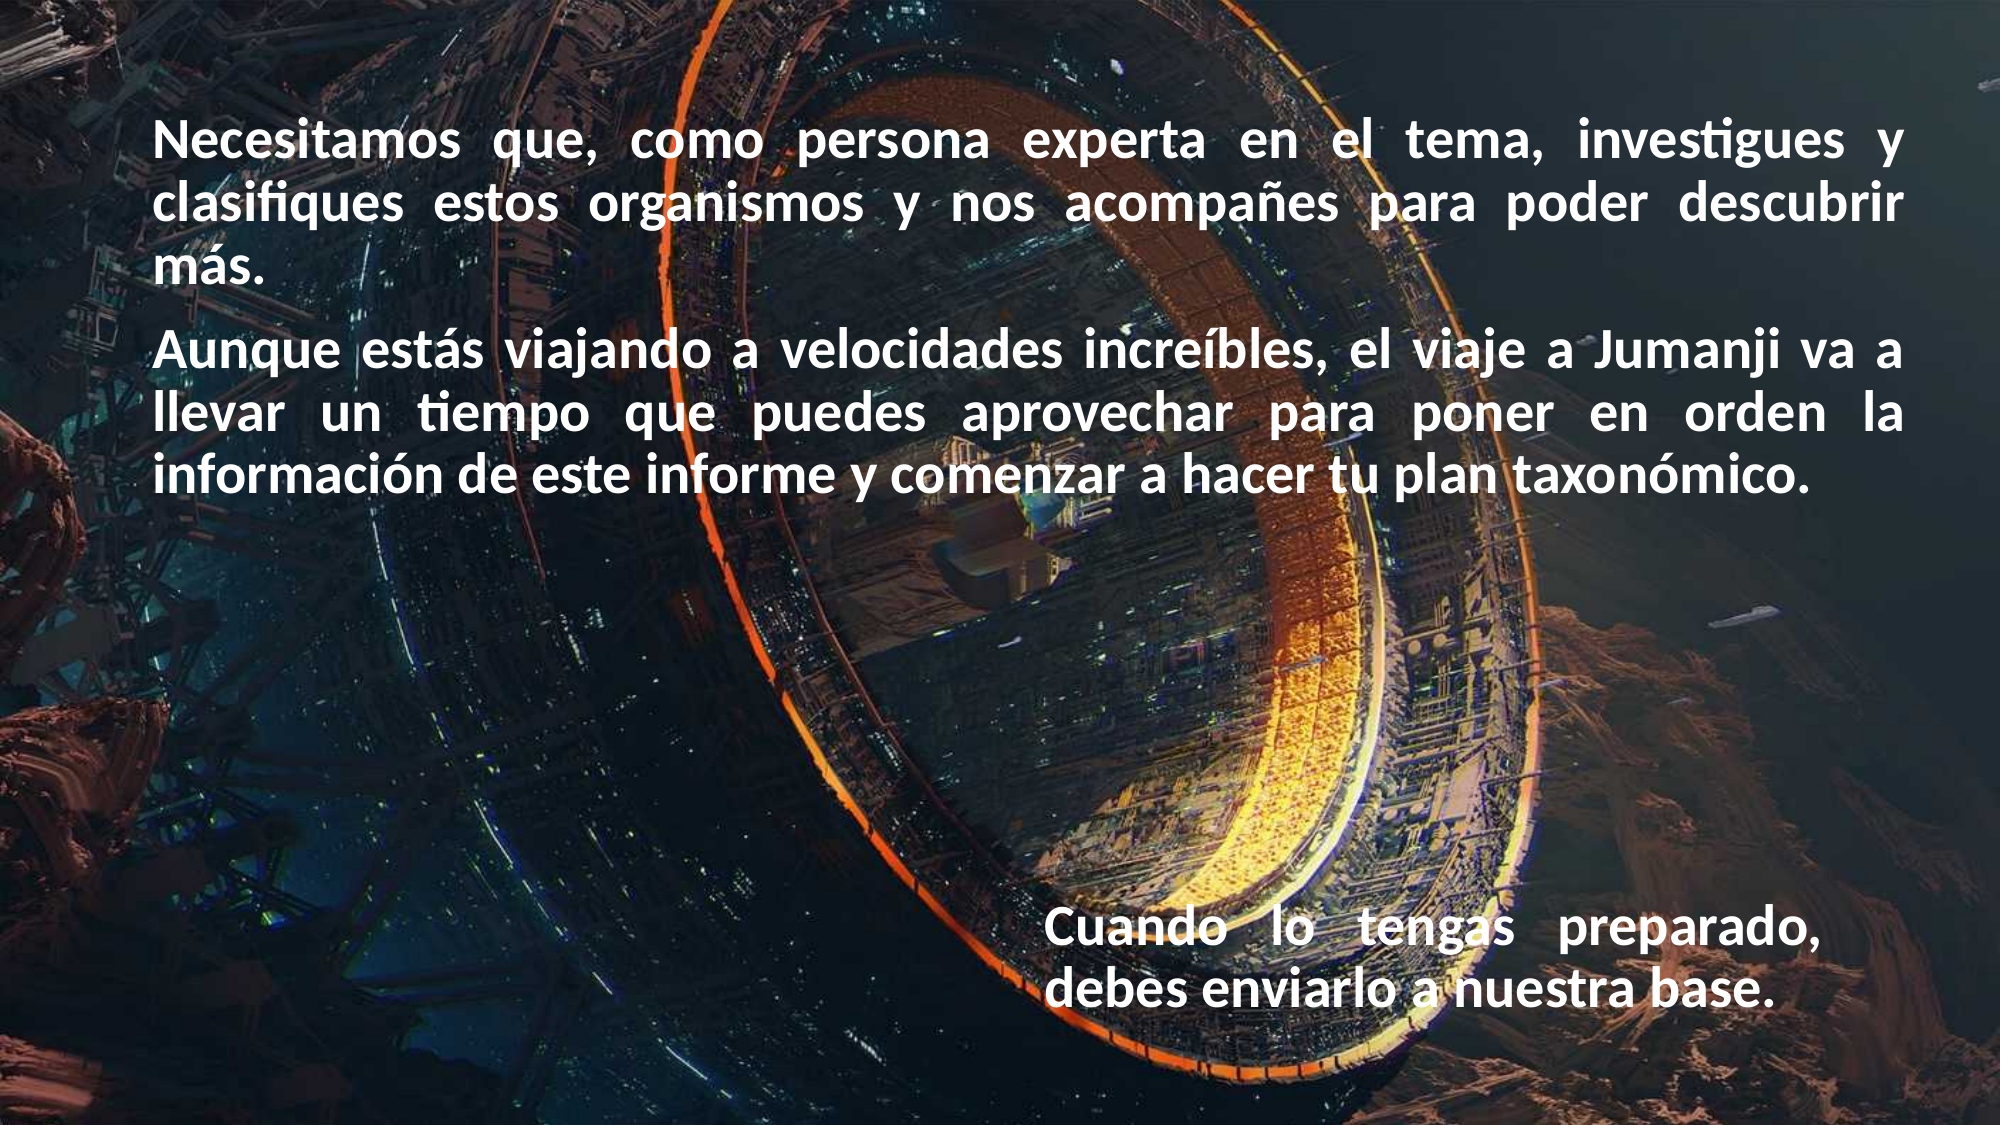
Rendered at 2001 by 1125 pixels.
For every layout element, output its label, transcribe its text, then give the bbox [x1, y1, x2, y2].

list Necesitamos que, como persona experta en el tema, investigues y clasifiques estos organismos y nos acompañes para poder descubrir más. Aunque estás viajando a velocidades increíbles, el viaje a Jumanji va a llevar un tiempo que puedes aprovechar para poner en orden la información de este informe y comenzar a hacer tu plan taxonómico. [137, 101, 1921, 1014]
picture [0, 0, 2000, 1125]
list Cuando lo tengas preparado, debes enviarlo a nuestra base. [1029, 824, 1880, 1077]
